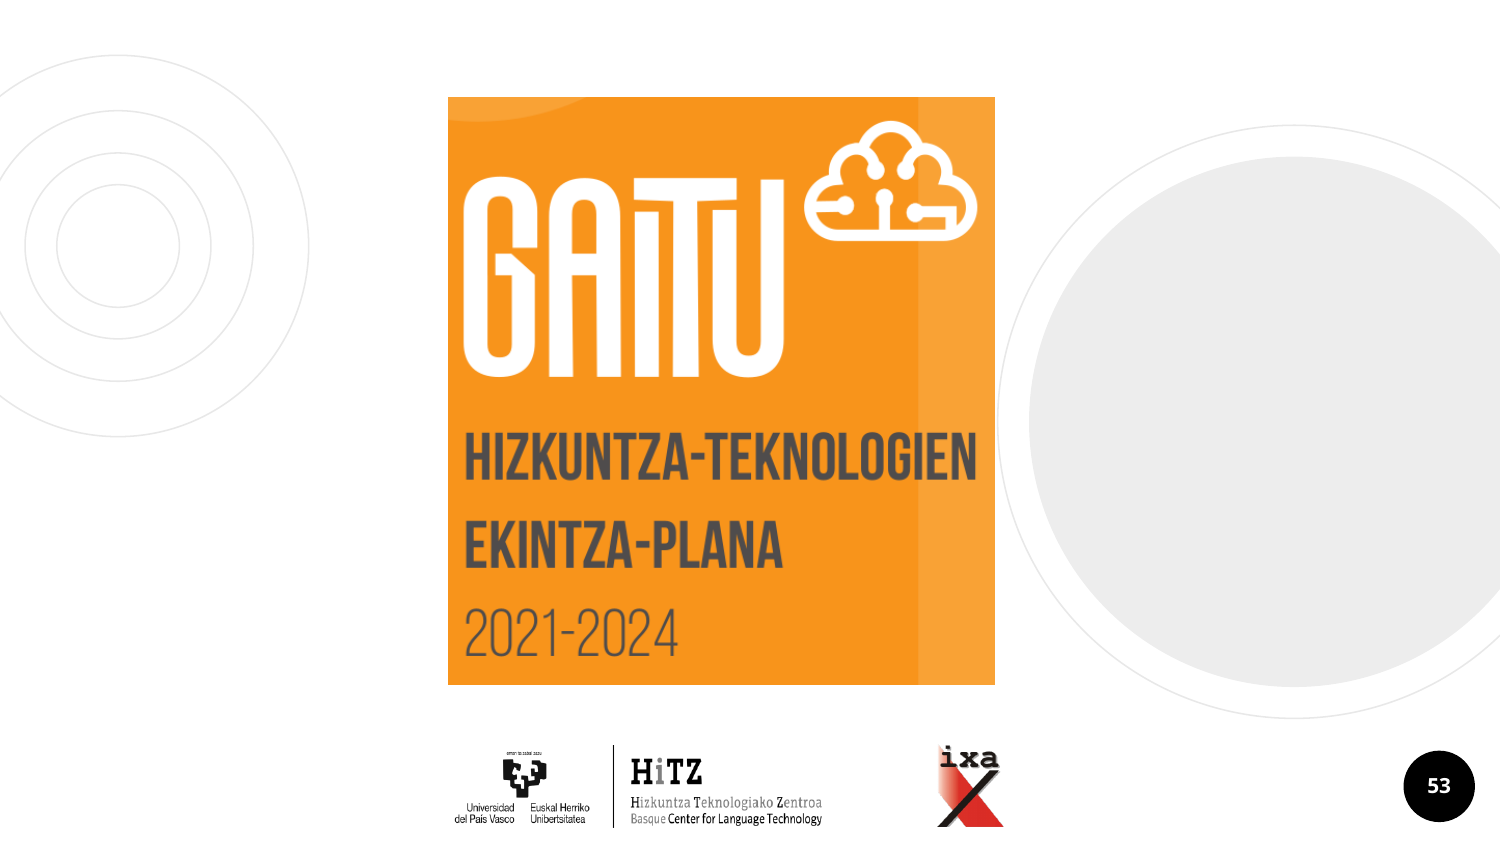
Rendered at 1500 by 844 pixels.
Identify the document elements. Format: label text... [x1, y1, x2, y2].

picture [937, 744, 1004, 827]
picture [448, 97, 995, 686]
picture [450, 745, 827, 828]
text_box <zenbakia> [1403, 750, 1475, 823]
